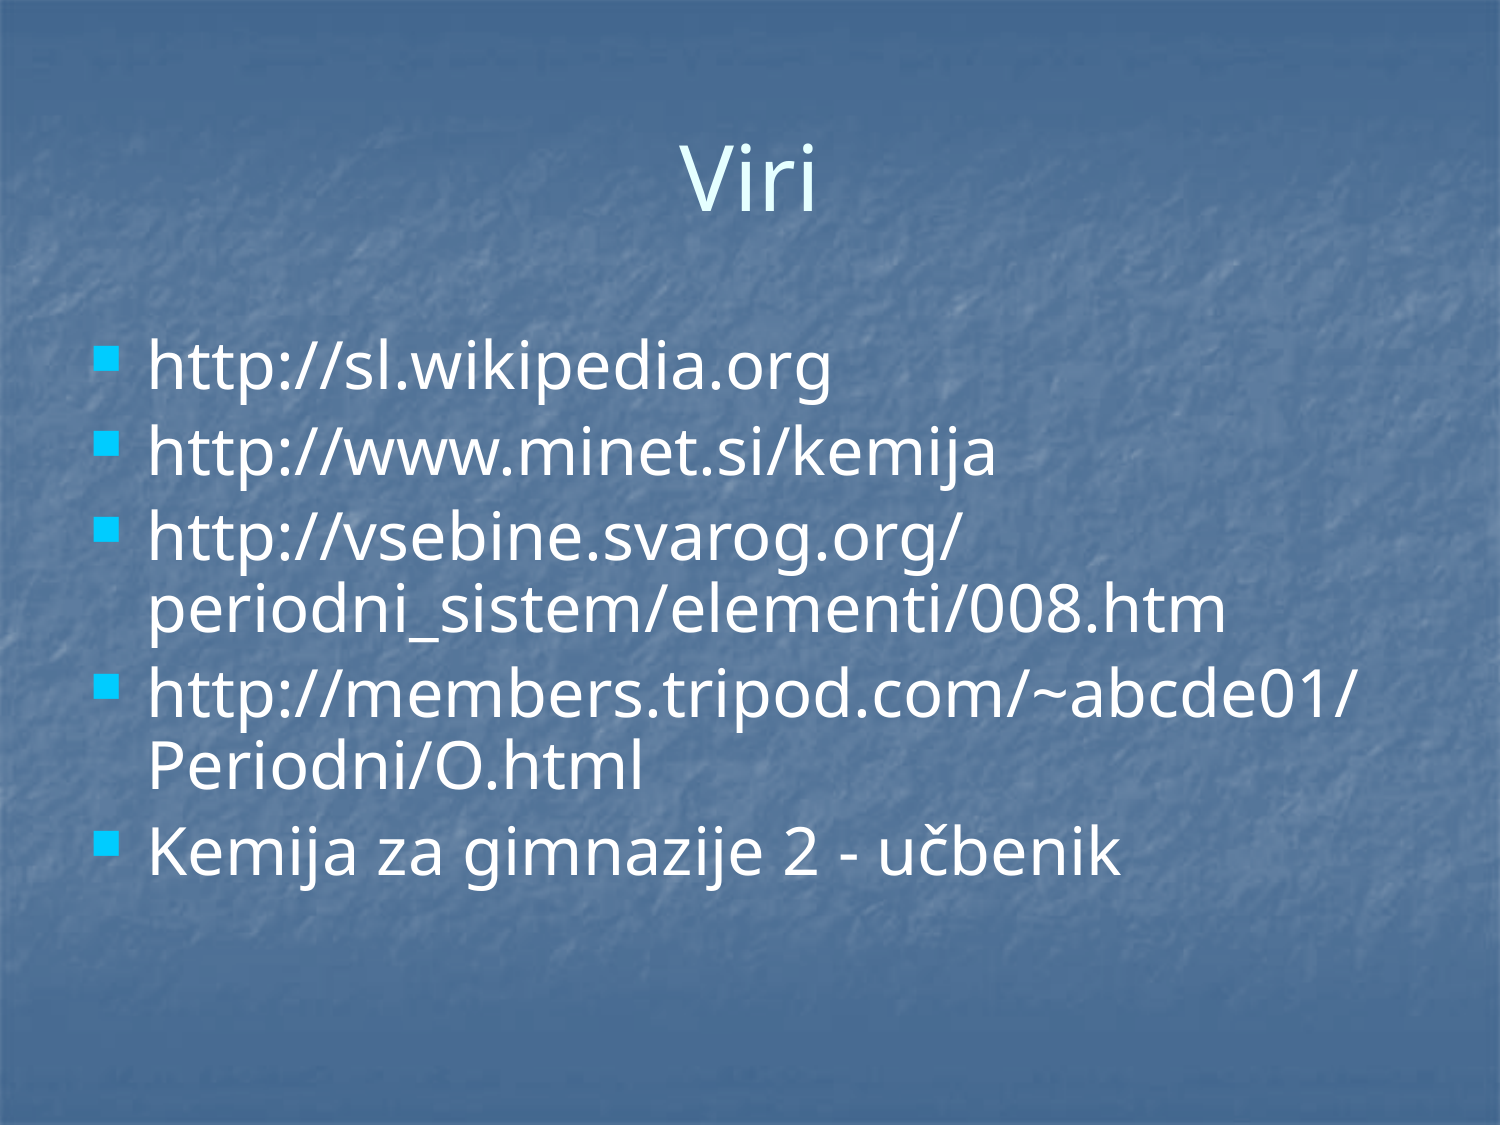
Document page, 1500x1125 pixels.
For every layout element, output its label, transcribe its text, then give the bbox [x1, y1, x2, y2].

title Viri [75, 62, 1425, 288]
list http://sl.wikipedia.org http://www.minet.si/kemija http://vsebine.svarog.org/periodni_sistem/elementi/008.htm http://members.tripod.com/~abcde01/Periodni/O.html Kemija za gimnazije 2 - učbenik [75, 324, 1425, 1000]
picture [0, 0, 1500, 1125]
